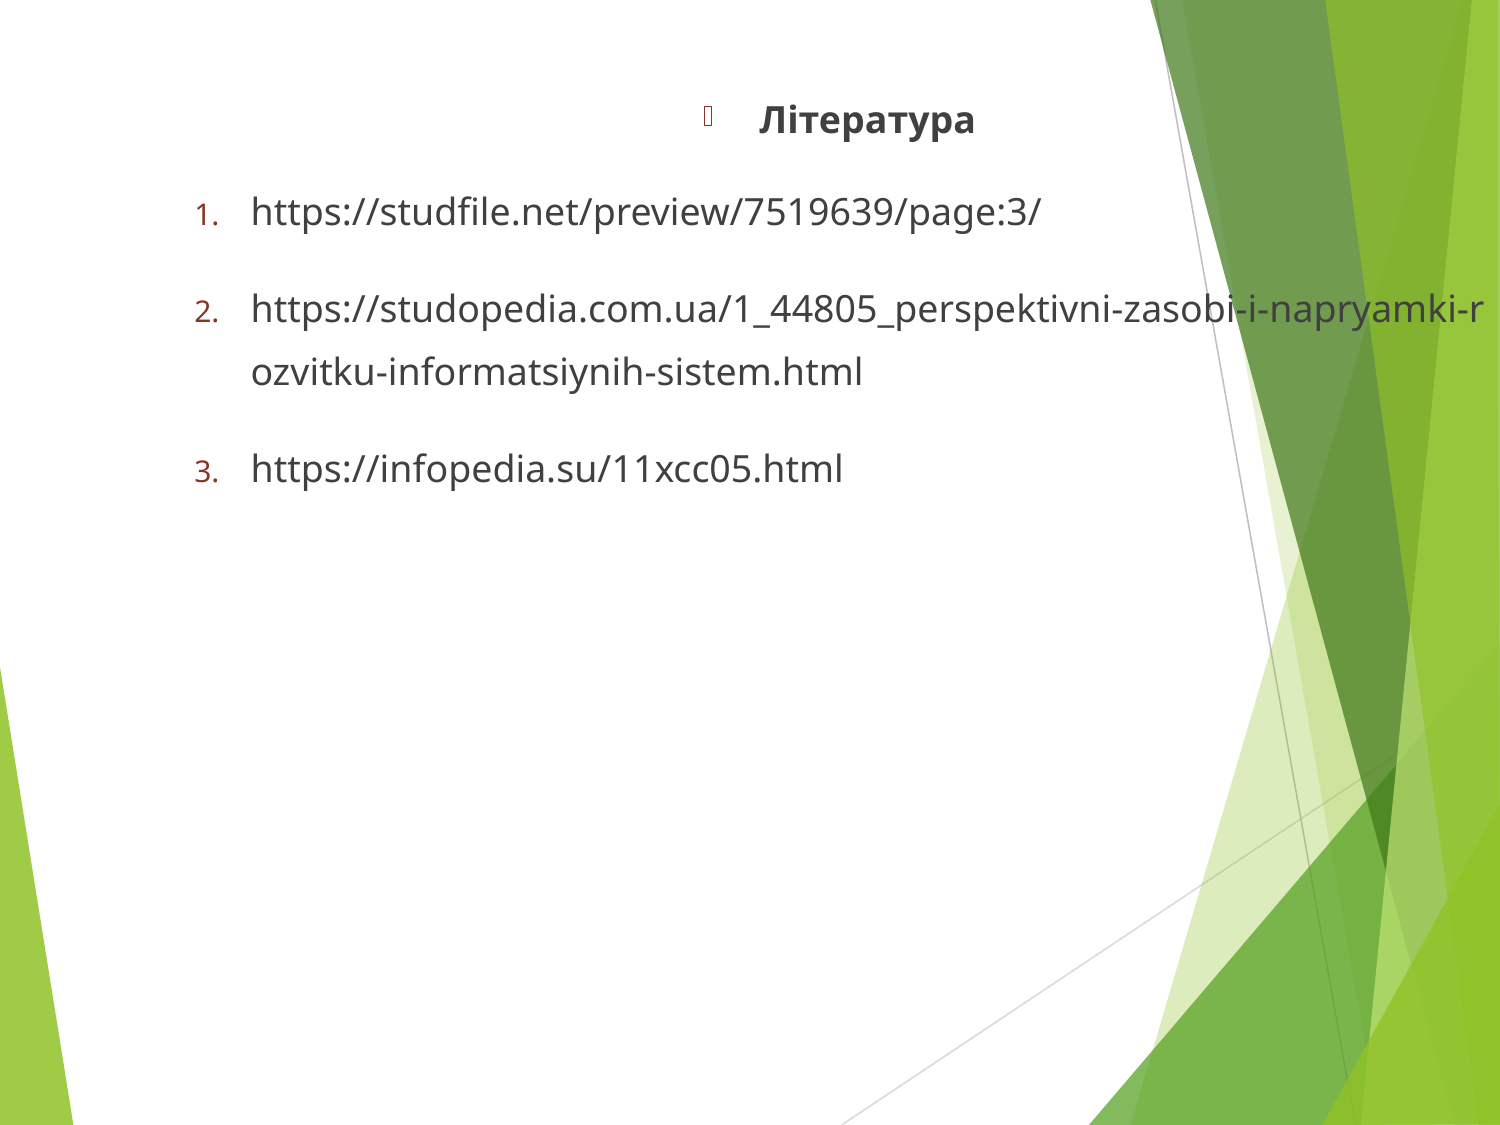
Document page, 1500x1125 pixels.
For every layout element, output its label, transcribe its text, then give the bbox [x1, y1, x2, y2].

list Література https://studfile.net/preview/7519639/page:3/ https://studopedia.com.ua/1_44805_perspektivni-zasobi-i-napryamki-rozvitku-informatsiynih-sistem.html https://infopedia.su/11xcc05.html [179, 66, 1500, 1047]
